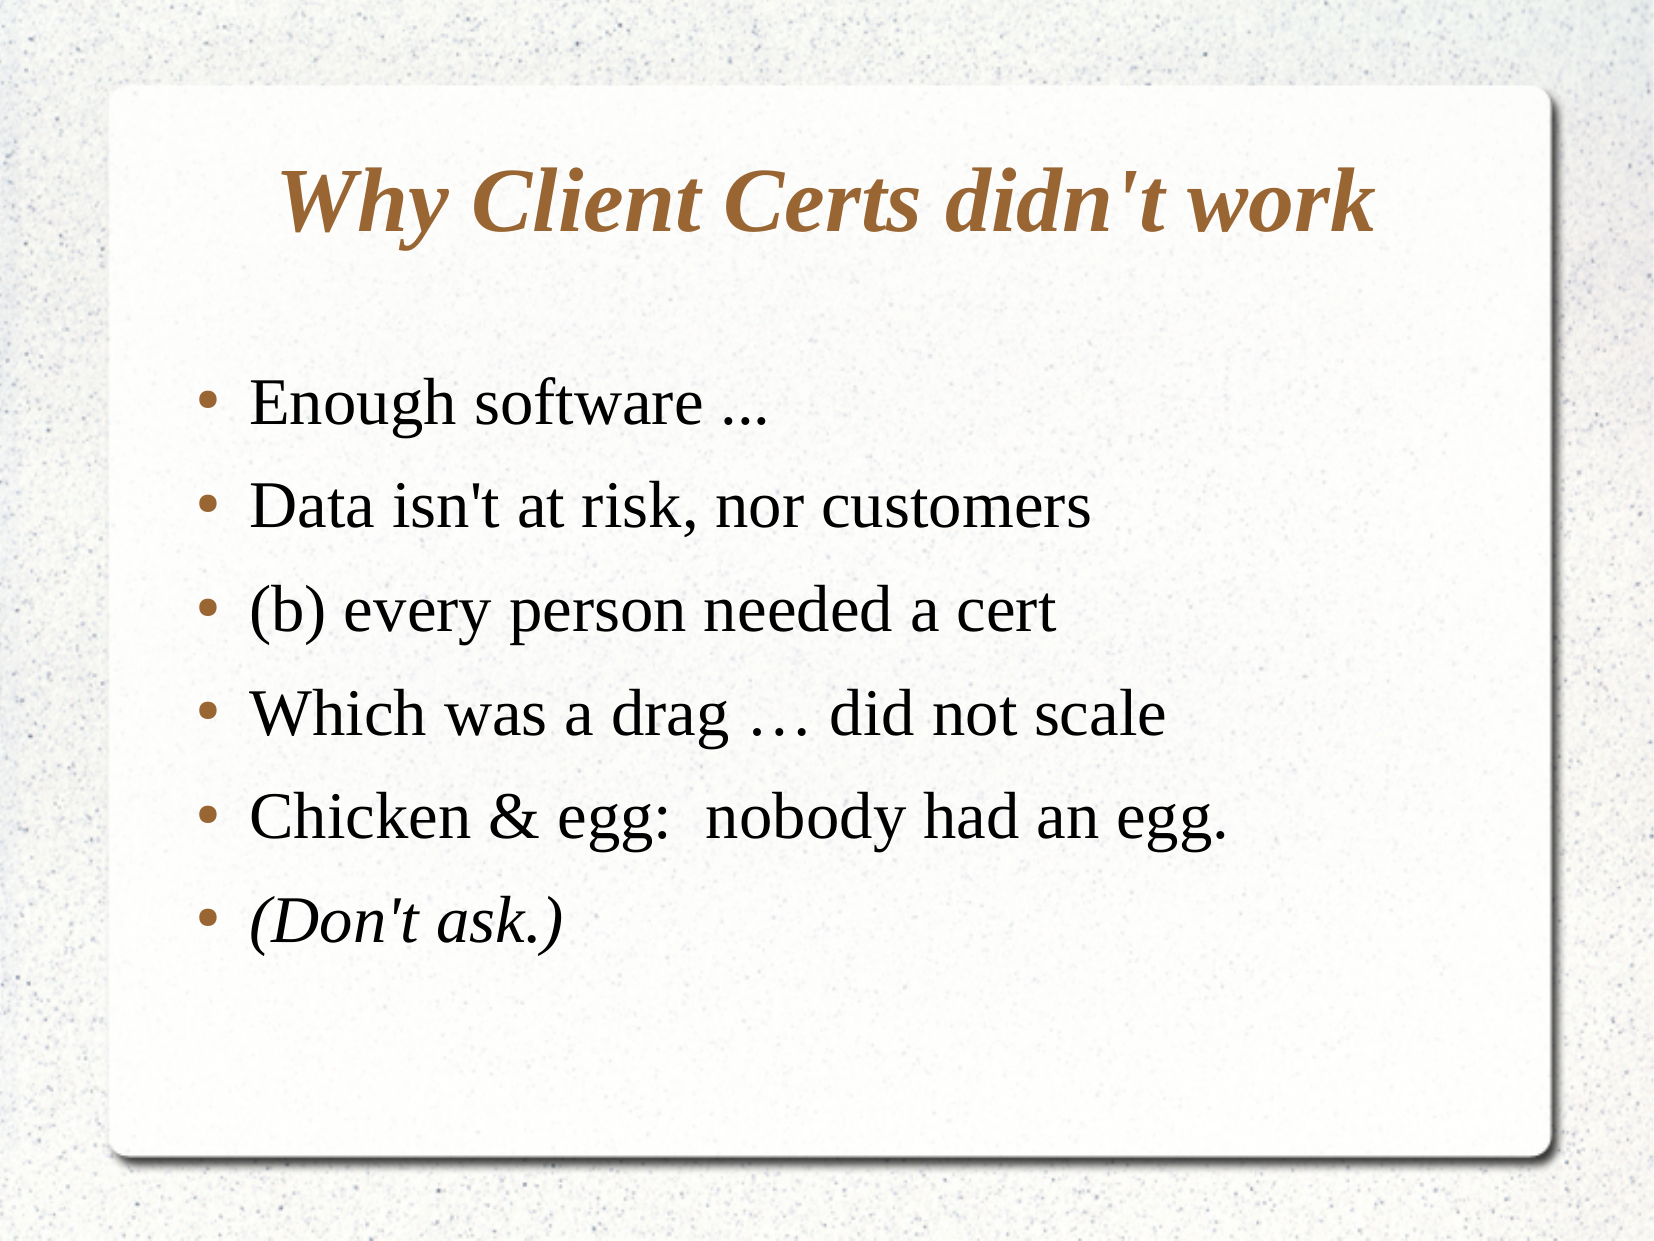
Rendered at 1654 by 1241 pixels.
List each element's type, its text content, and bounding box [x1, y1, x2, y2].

picture [0, 0, 1654, 1241]
list Enough software ... Data isn't at risk, nor customers (b) every person needed a cert Which was a drag … did not scale Chicken & egg: nobody had an egg. (Don't ask.) [178, 364, 1570, 1147]
title Why Client Certs didn't work [118, 96, 1536, 304]
